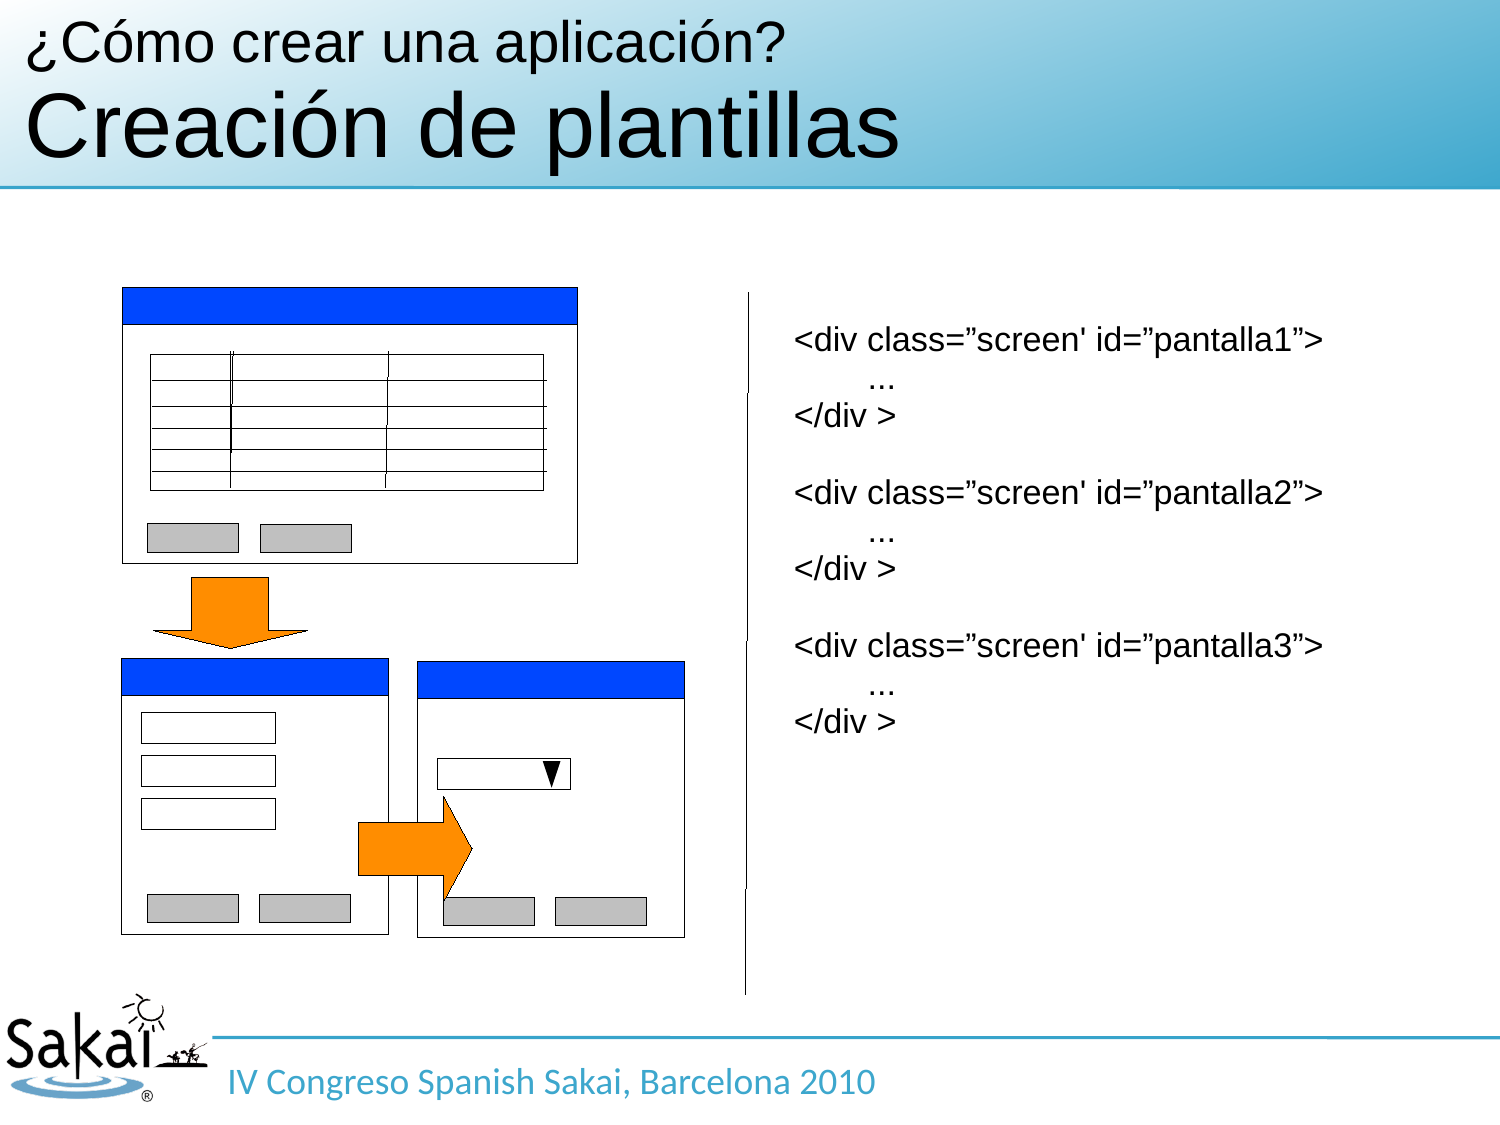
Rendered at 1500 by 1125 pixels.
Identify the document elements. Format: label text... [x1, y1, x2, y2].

text_box [153, 577, 308, 649]
text_box <div class=”screen' id=”pantalla1”> ... </div > <div class=”screen' id=”pantalla2”> ... </div > <div class=”screen' id=”pantalla3”> ... </div > [779, 312, 1388, 826]
title ¿Cómo crear una aplicación? Creación de plantillas [24, 9, 1475, 178]
picture [0, 955, 213, 1125]
text_box [121, 658, 685, 938]
text_box [122, 287, 578, 564]
